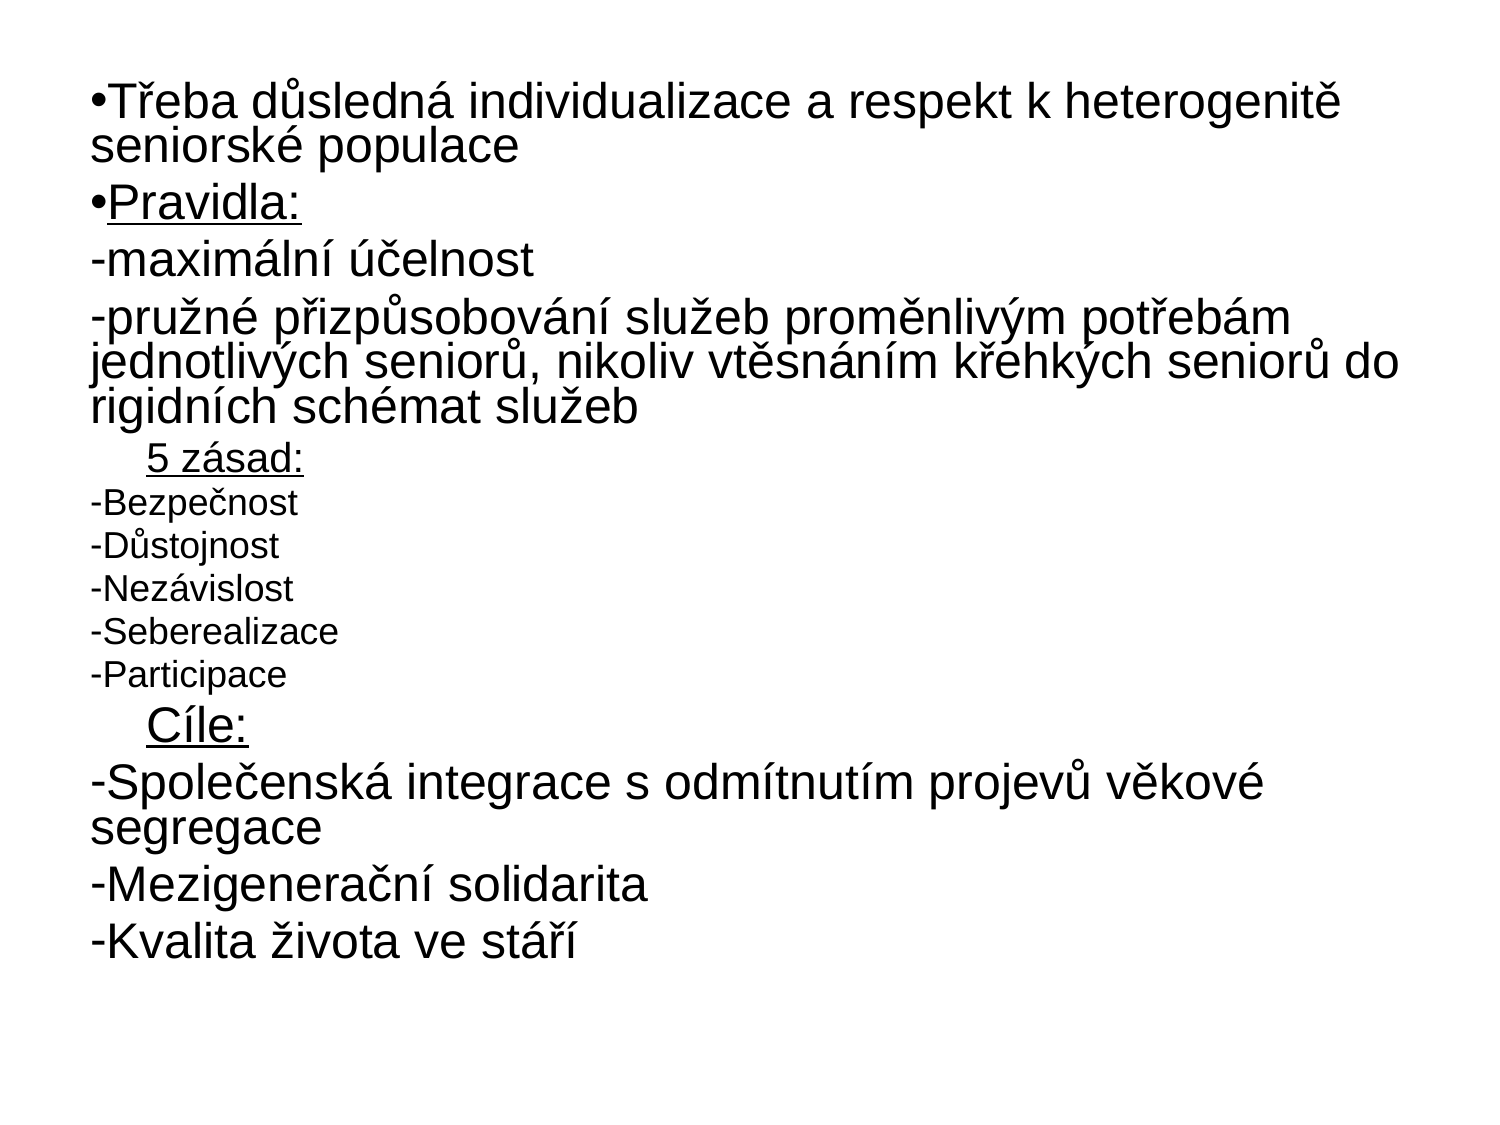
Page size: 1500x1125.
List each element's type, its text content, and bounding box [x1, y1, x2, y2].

list Třeba důsledná individualizace a respekt k heterogenitě seniorské populace Pravidla: maximální účelnost pružné přizpůsobování služeb proměnlivým potřebám jednotlivých seniorů, nikoliv vtěsnáním křehkých seniorů do rigidních schémat služeb 5 zásad: Bezpečnost Důstojnost Nezávislost Seberealizace Participace Cíle: Společenská integrace s odmítnutím projevů věkové segregace Mezigenerační solidarita Kvalita života ve stáří [75, 75, 1426, 1030]
